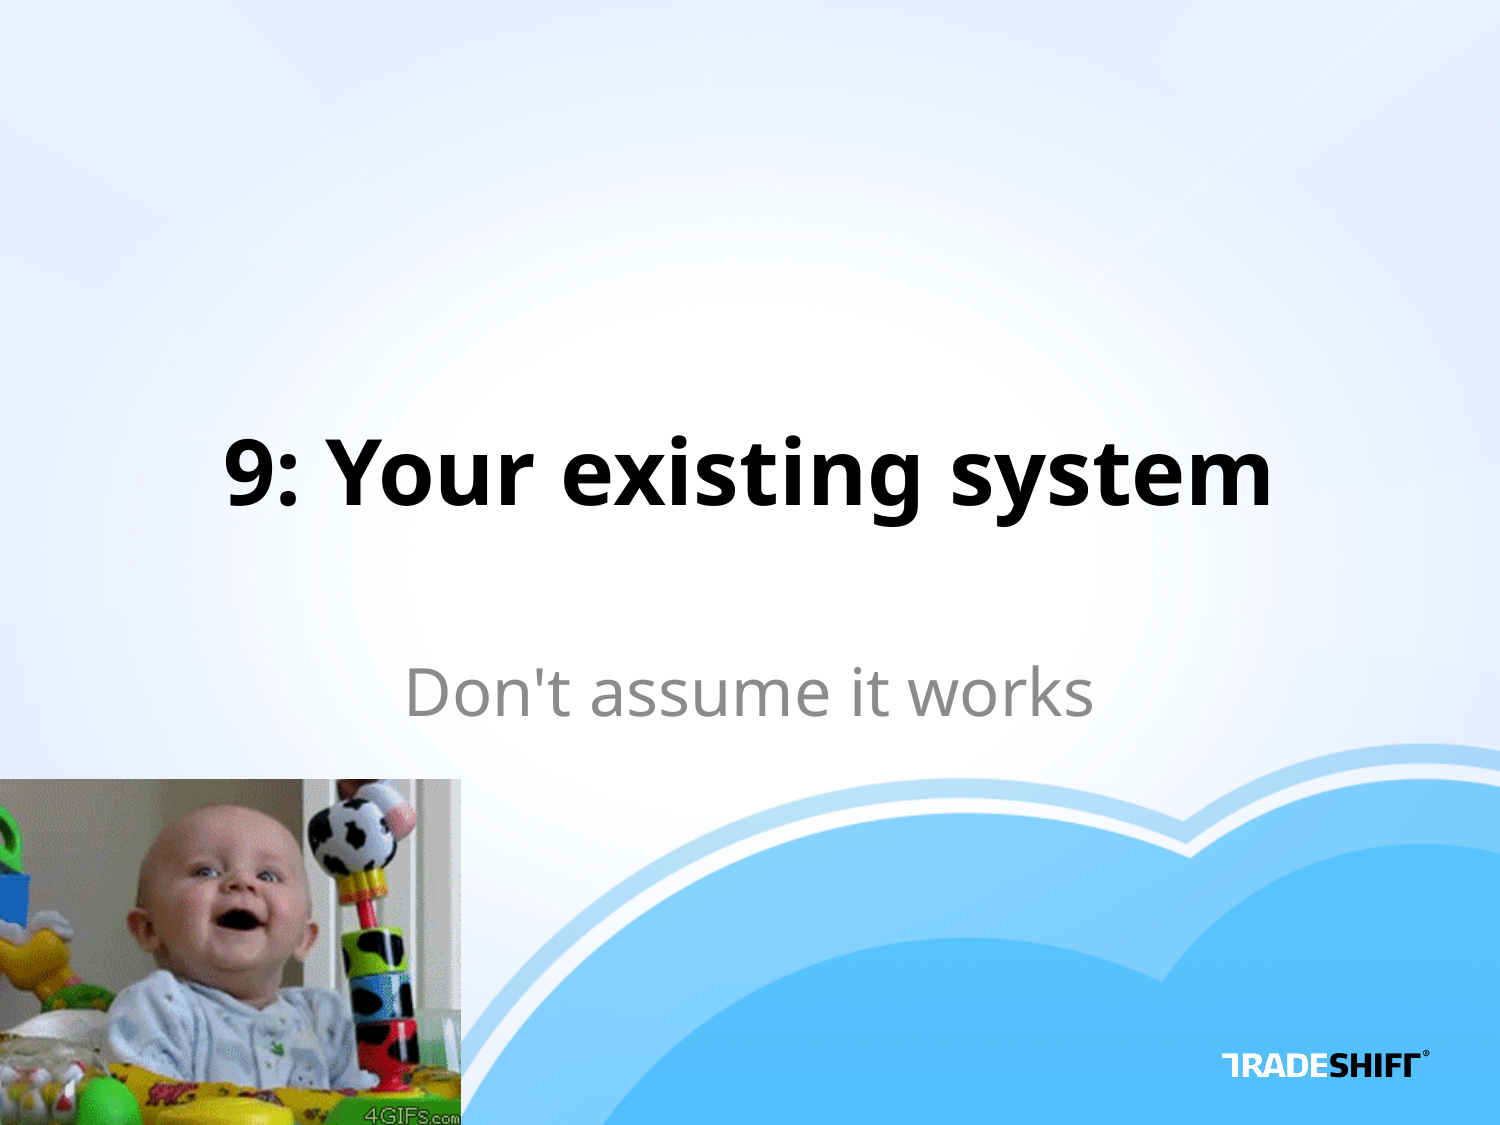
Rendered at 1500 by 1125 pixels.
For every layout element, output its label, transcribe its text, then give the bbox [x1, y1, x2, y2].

text_box Don't assume it works [225, 637, 1276, 925]
picture [0, 0, 1500, 1125]
title 9: Your existing system [112, 349, 1388, 591]
